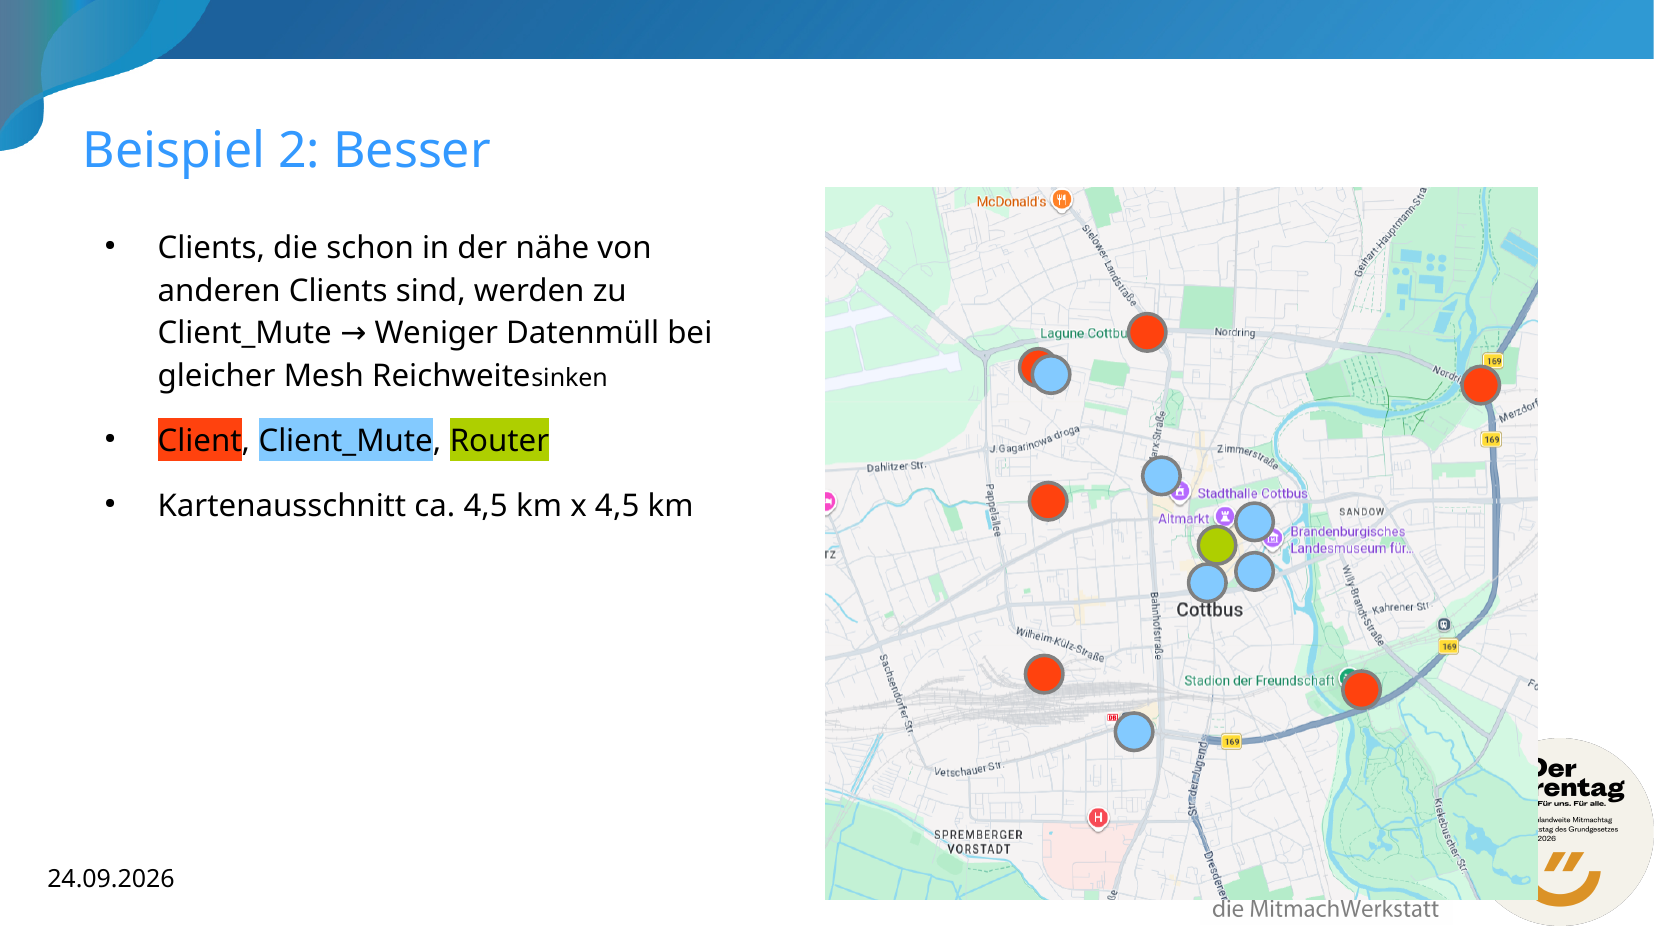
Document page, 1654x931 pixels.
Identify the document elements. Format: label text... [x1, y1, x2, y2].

text_box [1029, 482, 1067, 521]
text_box [1188, 526, 1236, 602]
text_box [1142, 457, 1181, 495]
list Clients, die schon in der nähe von anderen Clients sind, werden zu Client_Mute → Weniger Datenmüll bei gleicher Mesh Reichweitesinken Client, Client_Mute, Router Kartenausschnitt ca. 4,5 km x 4,5 km [86, 225, 751, 656]
text_box [1461, 366, 1500, 404]
text_box [1235, 503, 1274, 541]
text_box [1025, 655, 1063, 693]
text_box [1342, 670, 1381, 709]
text_box [1128, 313, 1166, 352]
picture [0, 0, 1654, 931]
text_box [1235, 552, 1274, 591]
text_box [1115, 712, 1153, 751]
text_box [1019, 348, 1070, 394]
title Beispiel 2: Besser [82, 99, 1571, 197]
